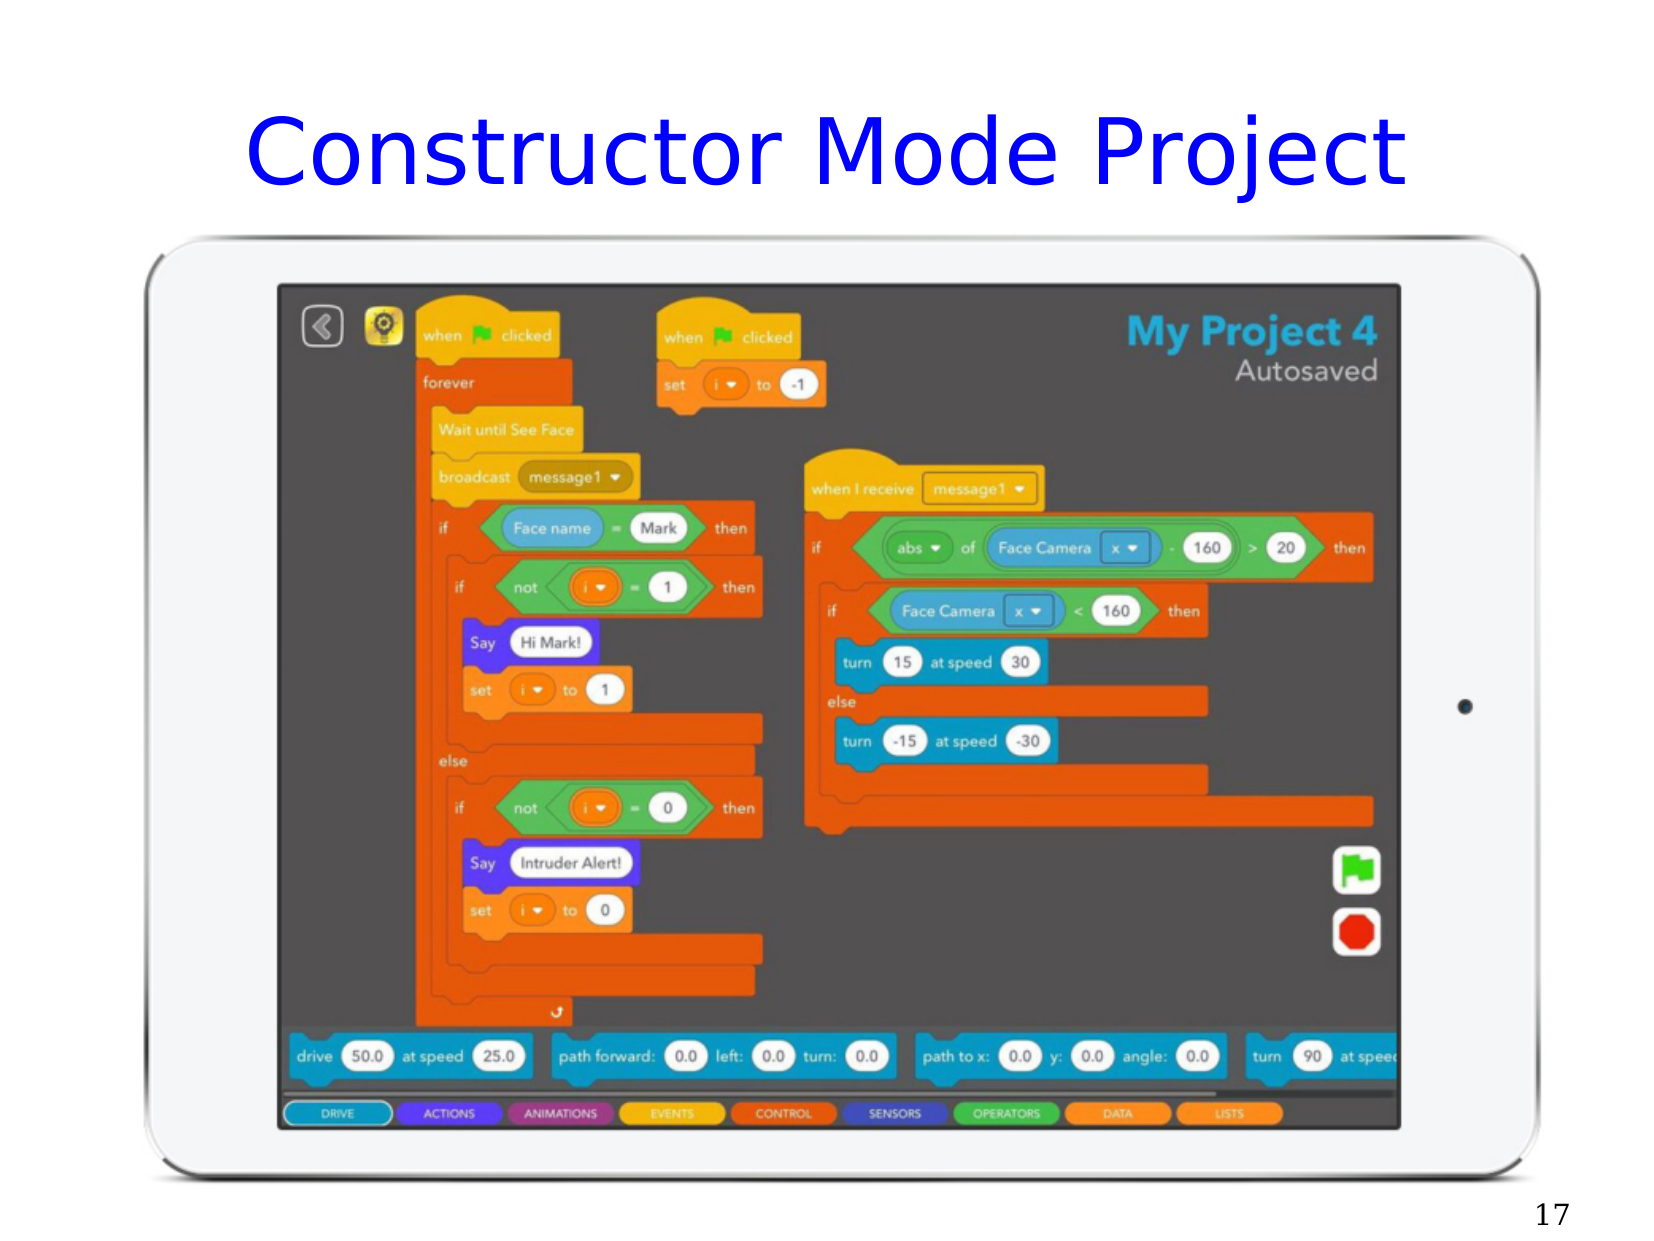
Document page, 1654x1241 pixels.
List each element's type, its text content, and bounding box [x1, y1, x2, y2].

picture [28, 216, 1654, 1197]
title Constructor Mode Project [82, 49, 1571, 216]
